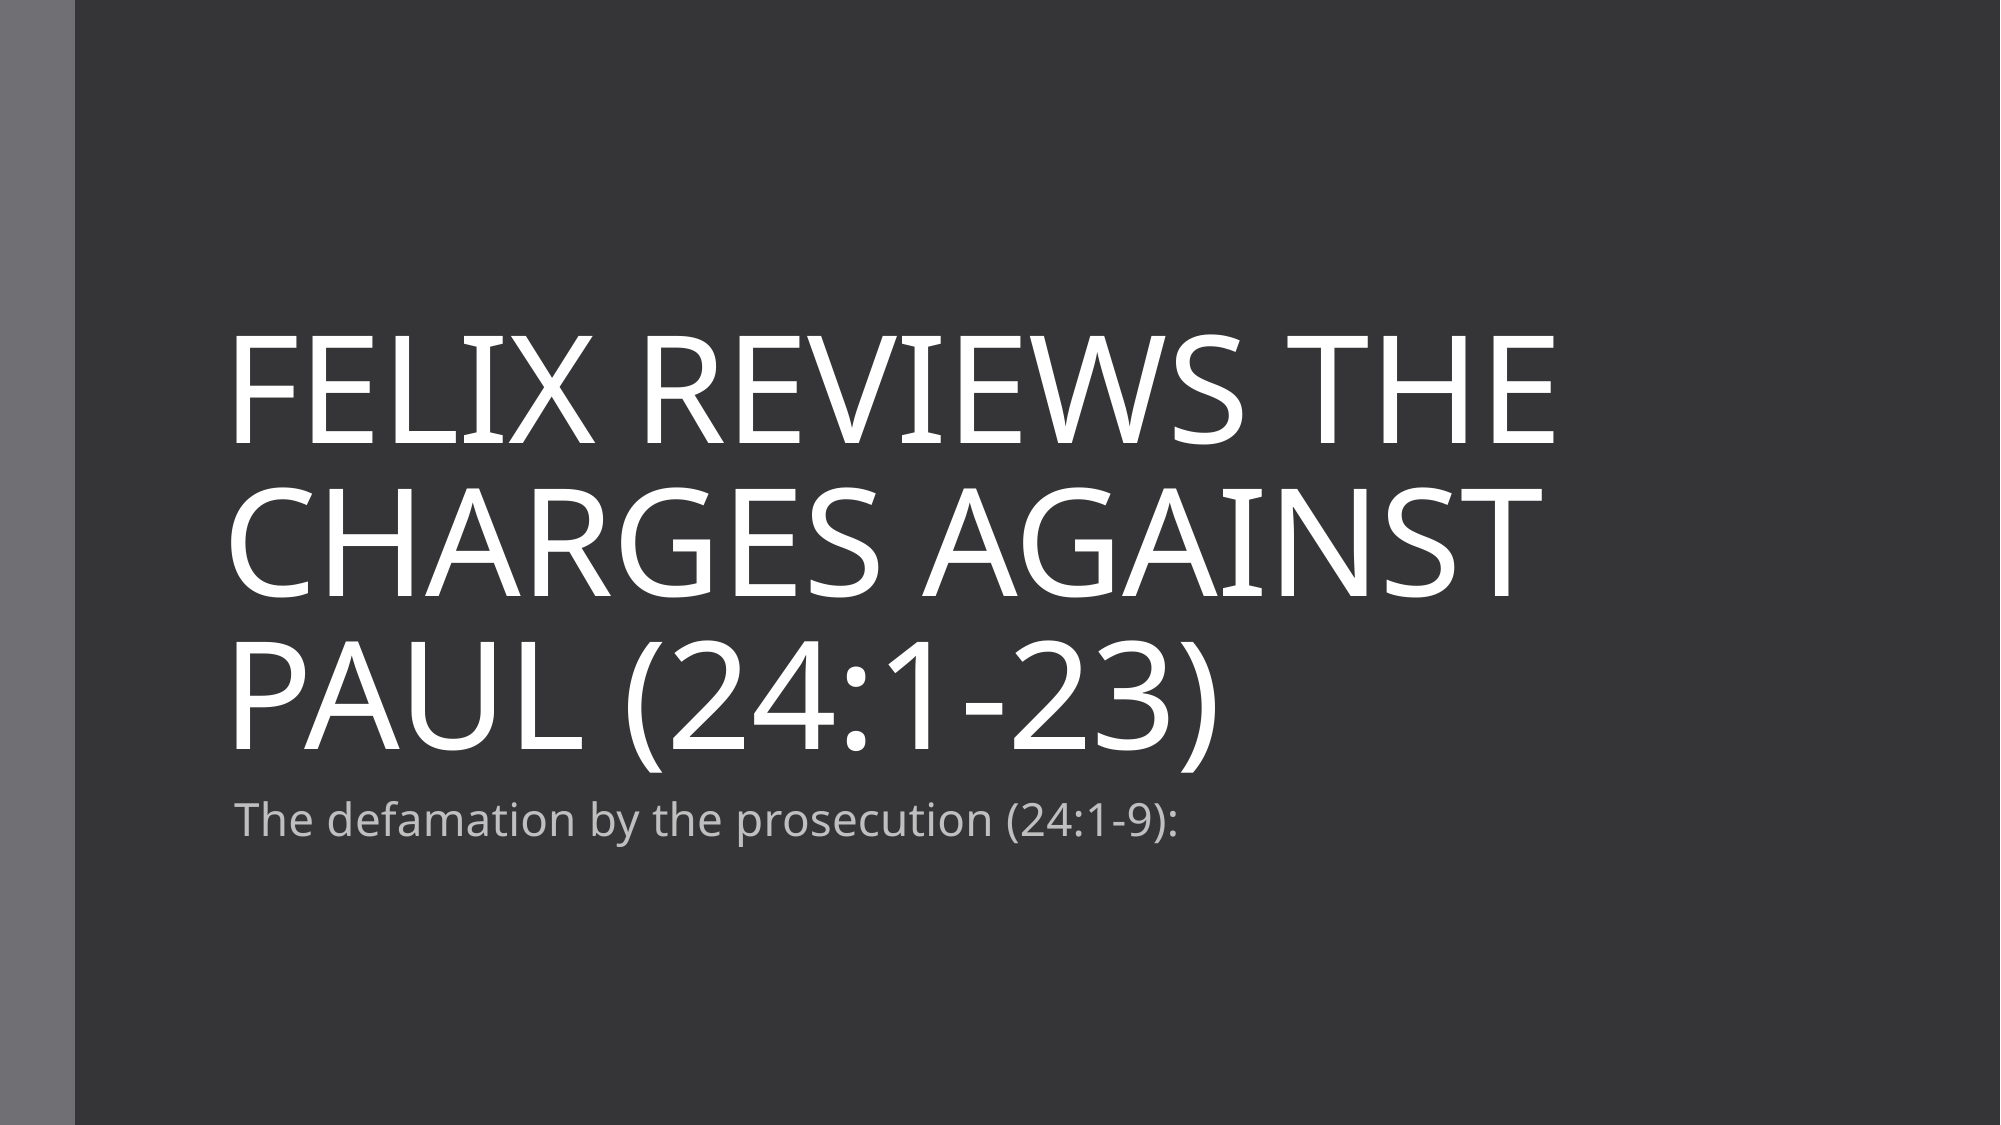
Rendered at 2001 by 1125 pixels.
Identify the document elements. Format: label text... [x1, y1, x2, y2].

title FELIX REVIEWS THE CHARGES AGAINST PAUL (24:1-23) [206, 124, 1752, 787]
subtitle The defamation by the prosecution (24:1-9): [206, 787, 1752, 1066]
